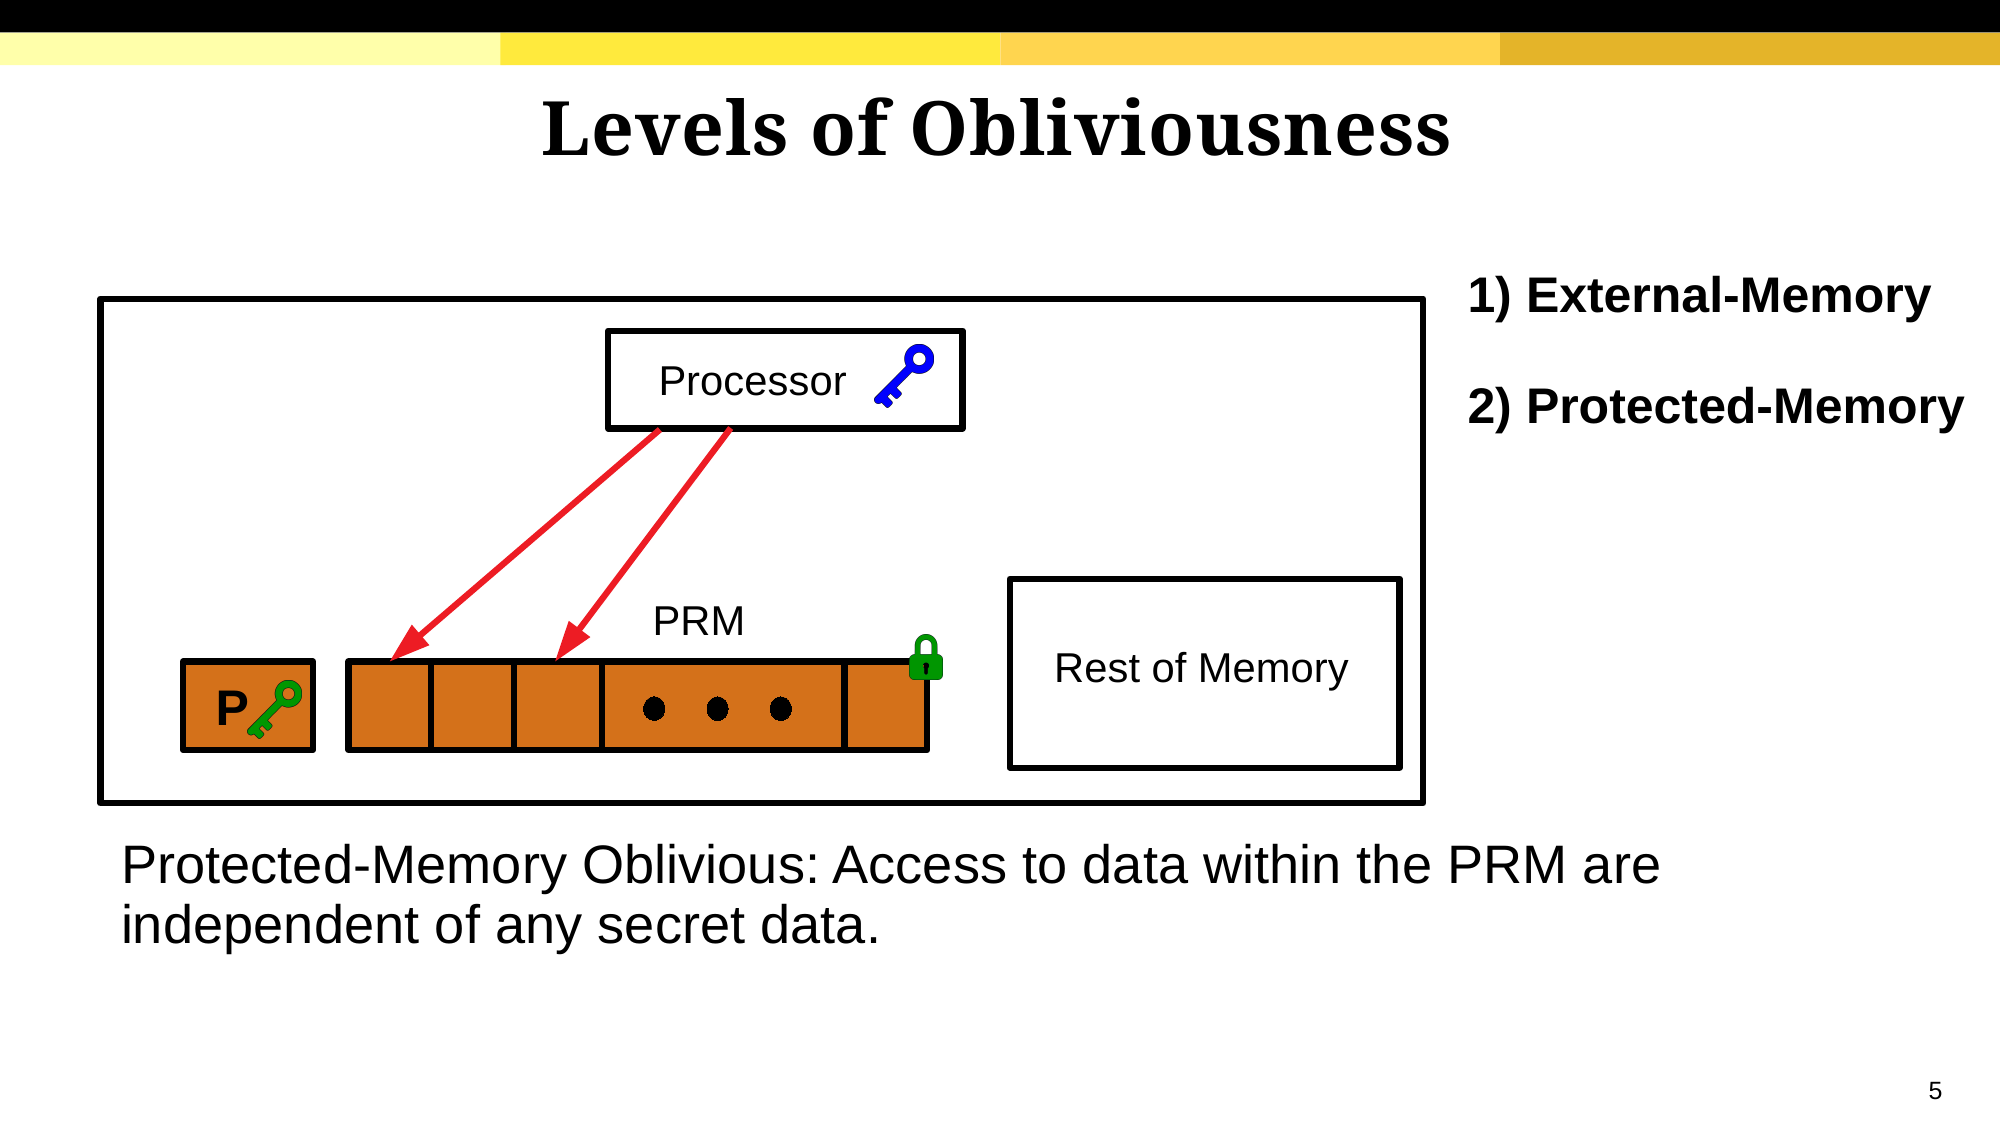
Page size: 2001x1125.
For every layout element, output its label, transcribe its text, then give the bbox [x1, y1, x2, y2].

text_box Processor [643, 350, 880, 417]
text_box PRM [637, 590, 761, 652]
text_box Protected-Memory Oblivious: Access to data within the PRM are independent of any secret data. [106, 826, 1855, 1016]
picture [909, 634, 943, 680]
picture [247, 680, 302, 739]
text_box P [200, 673, 264, 744]
title Levels of Obliviousness [48, 59, 1947, 207]
picture [874, 344, 934, 408]
text_box [100, 298, 1424, 804]
text_box External-Memory Protected-Memory [1452, 259, 1985, 442]
text_box Rest of Memory [1039, 637, 1364, 700]
text_box 5 [1913, 1069, 1958, 1113]
